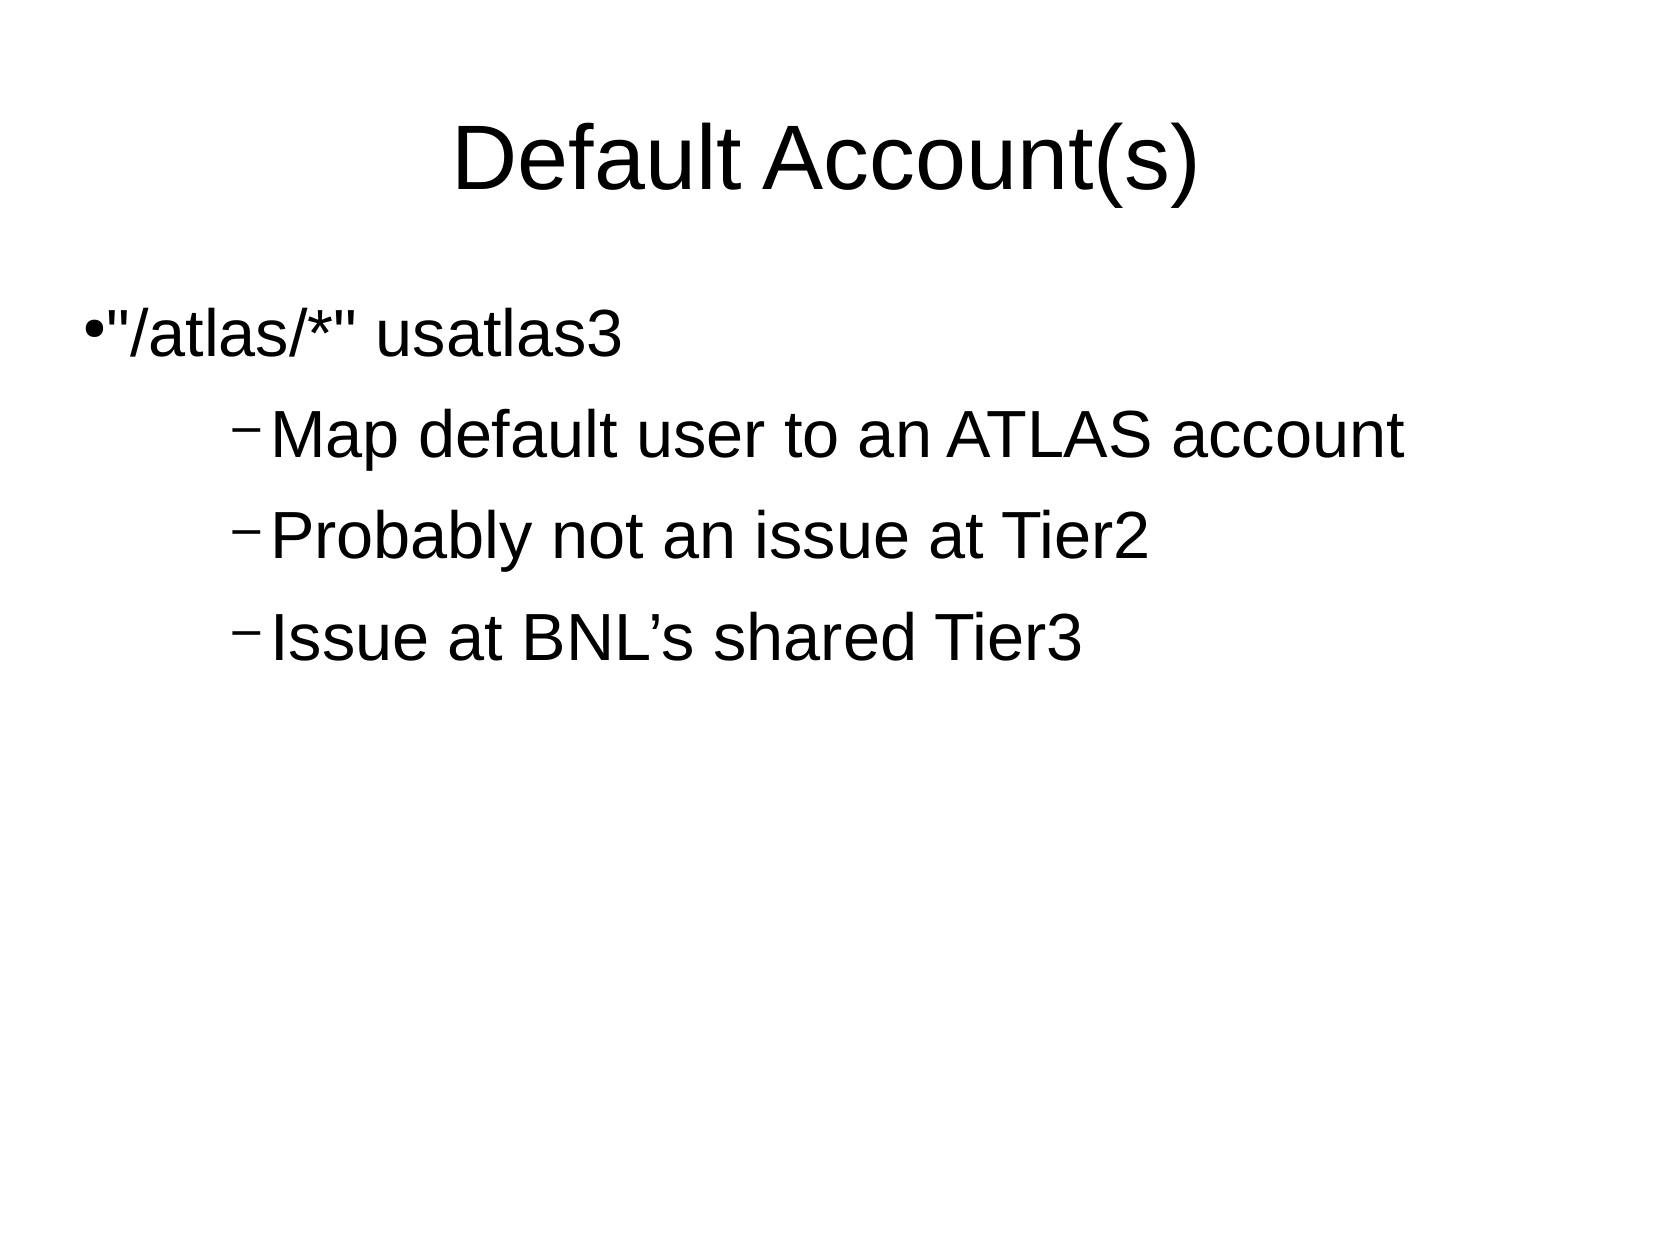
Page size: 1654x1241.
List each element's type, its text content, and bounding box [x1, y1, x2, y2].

title Default Account(s) [82, 49, 1571, 257]
list "/atlas/*" usatlas3 Map default user to an ATLAS account Probably not an issue at Tier2 Issue at BNL’s shared Tier3 [82, 290, 1571, 1010]
